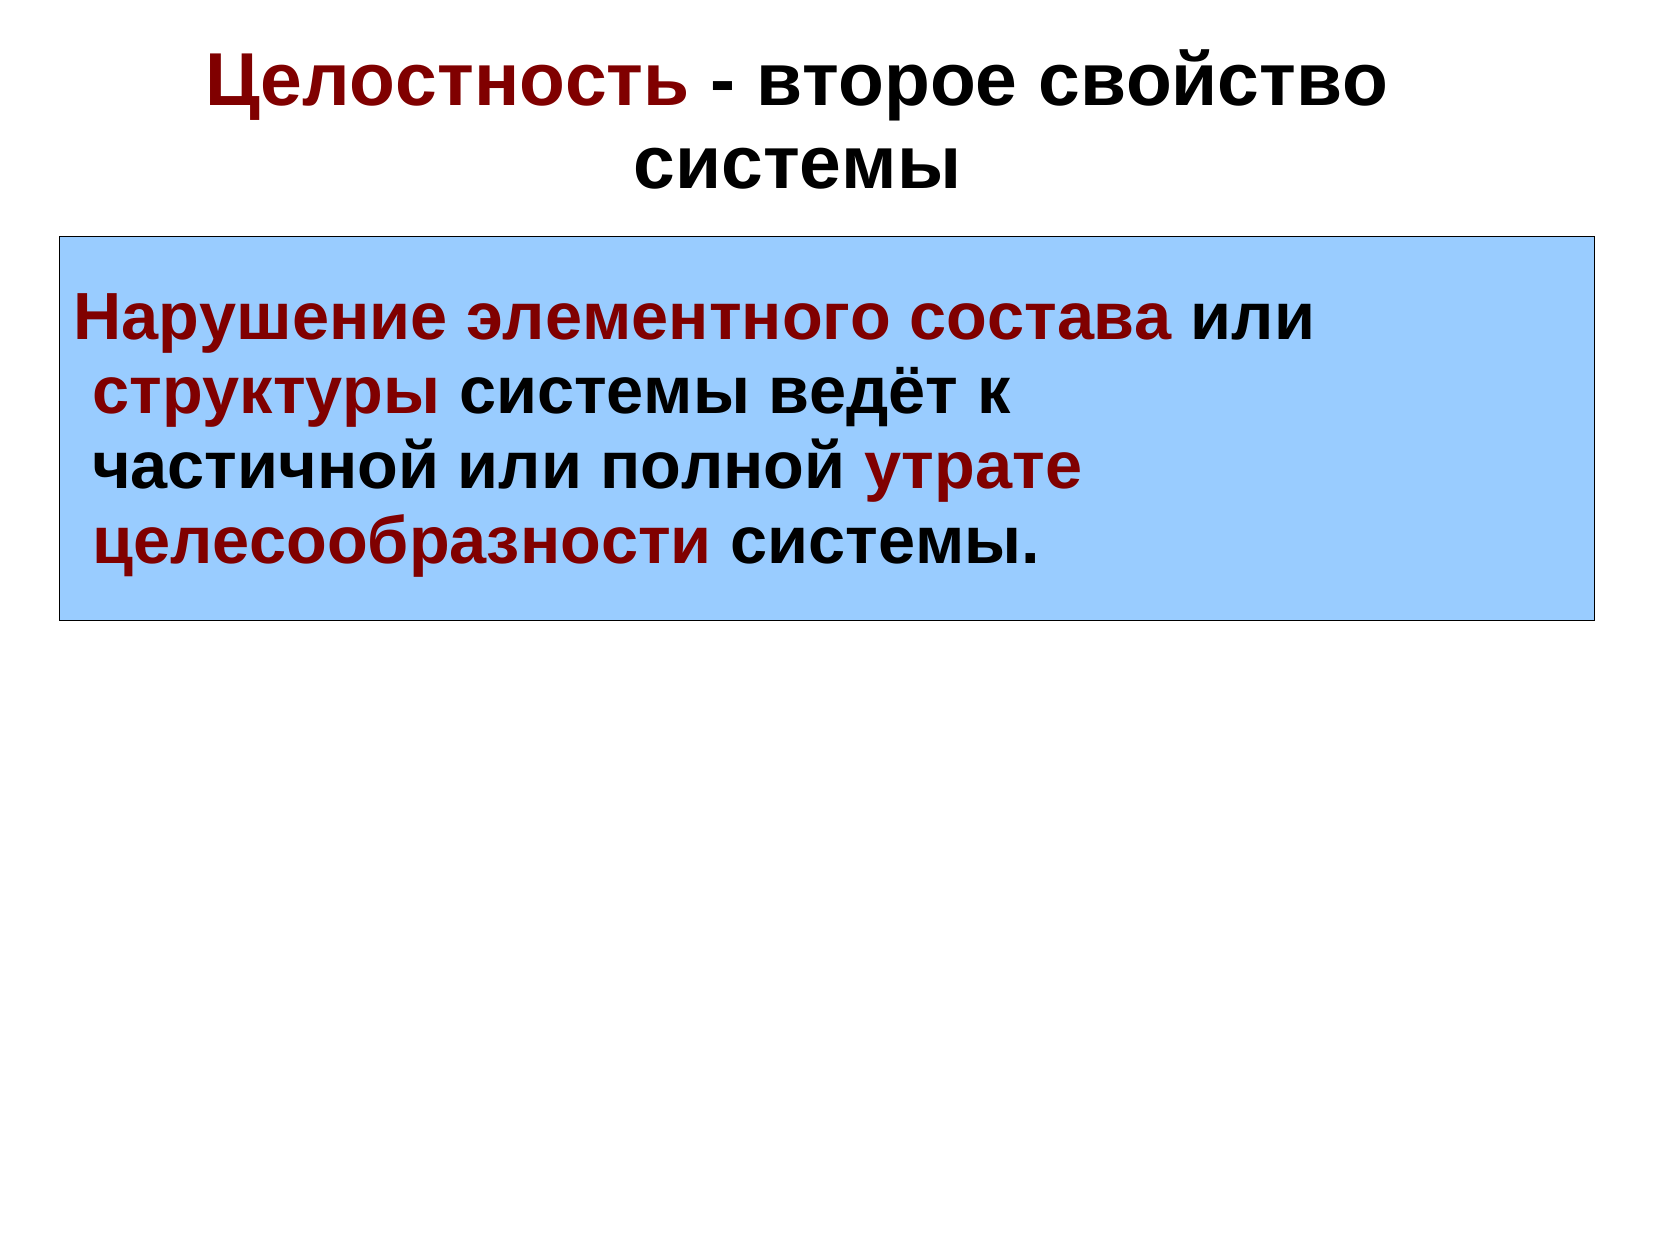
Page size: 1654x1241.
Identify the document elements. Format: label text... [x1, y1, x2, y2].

text_box Нарушение элементного состава или структуры системы ведёт к частичной или полной утрате целесообразности системы. [59, 236, 1595, 621]
text_box Целостность - второе свойство системы [59, 29, 1536, 213]
